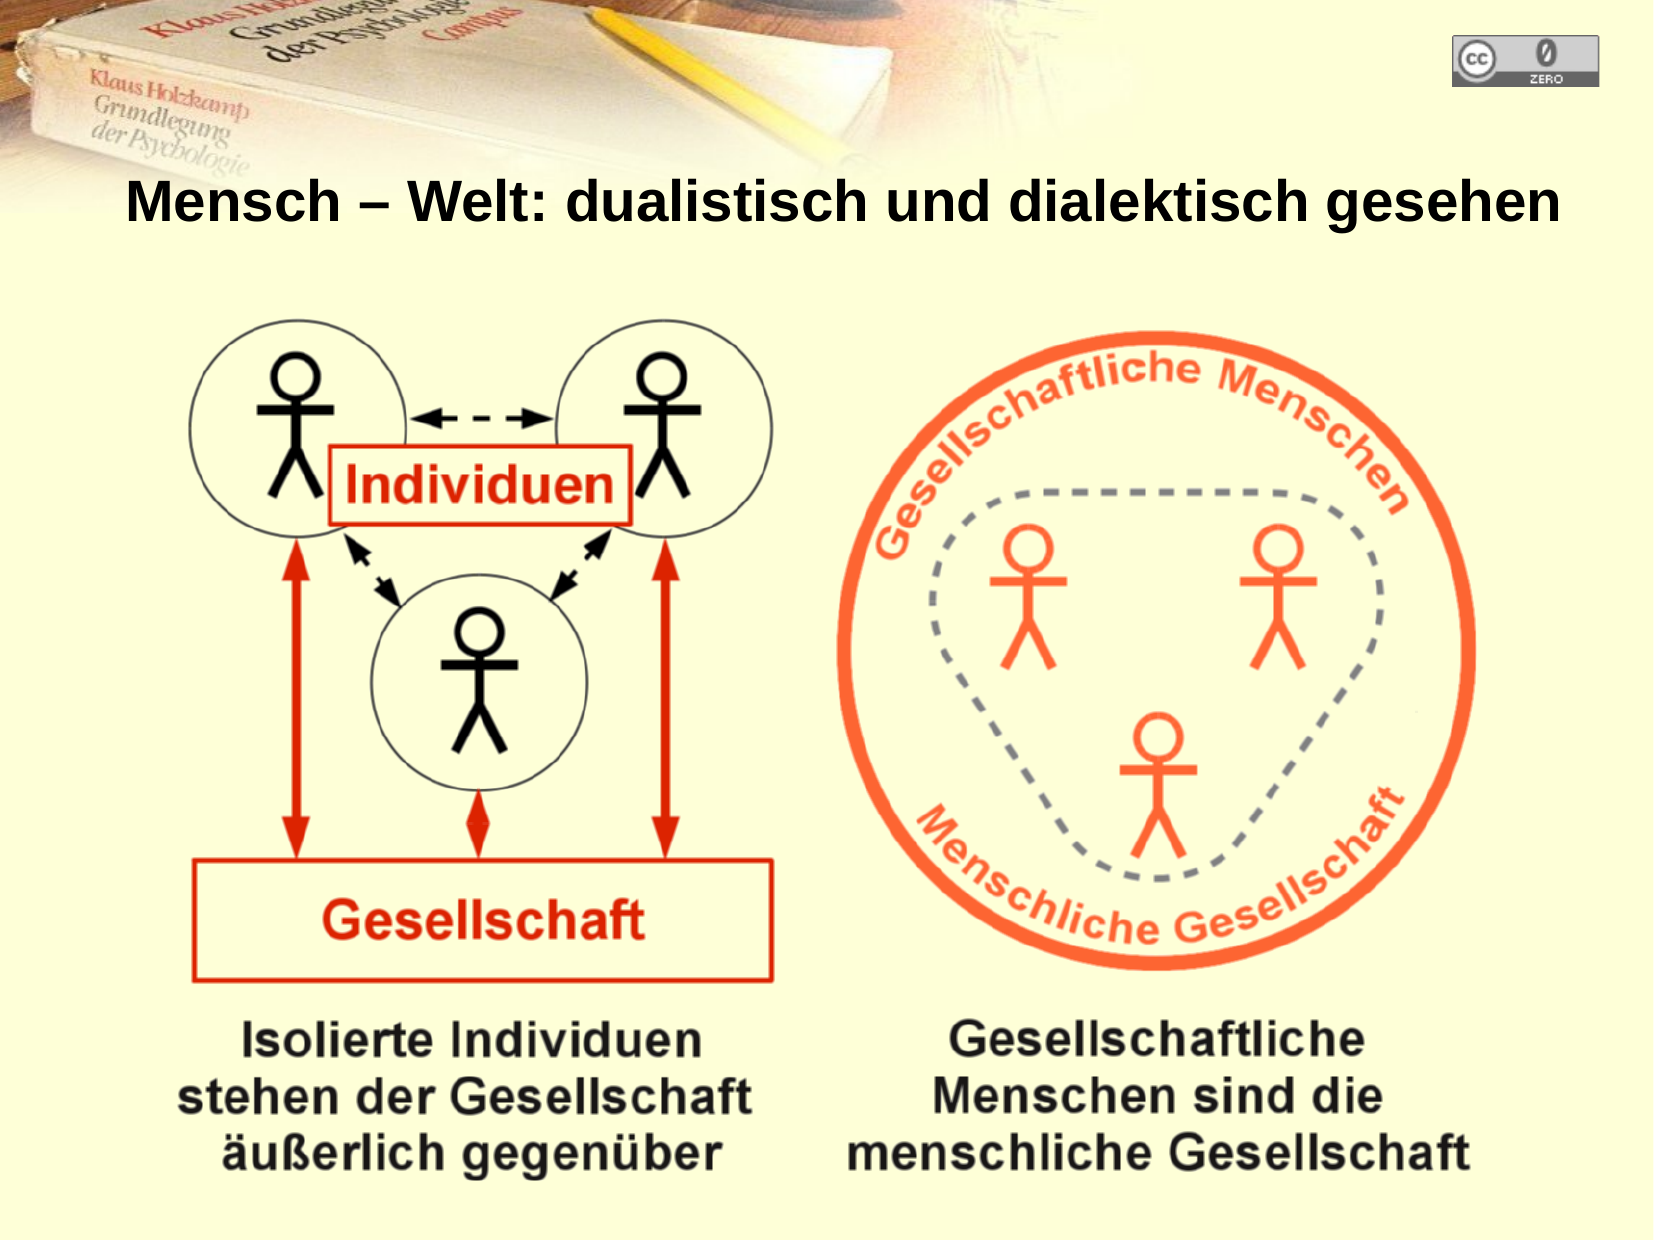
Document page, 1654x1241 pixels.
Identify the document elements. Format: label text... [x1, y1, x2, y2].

picture [0, 0, 1156, 213]
picture [177, 318, 1477, 1181]
title Mensch – Welt: dualistisch und dialektisch gesehen [82, 124, 1607, 278]
picture [1452, 35, 1600, 87]
